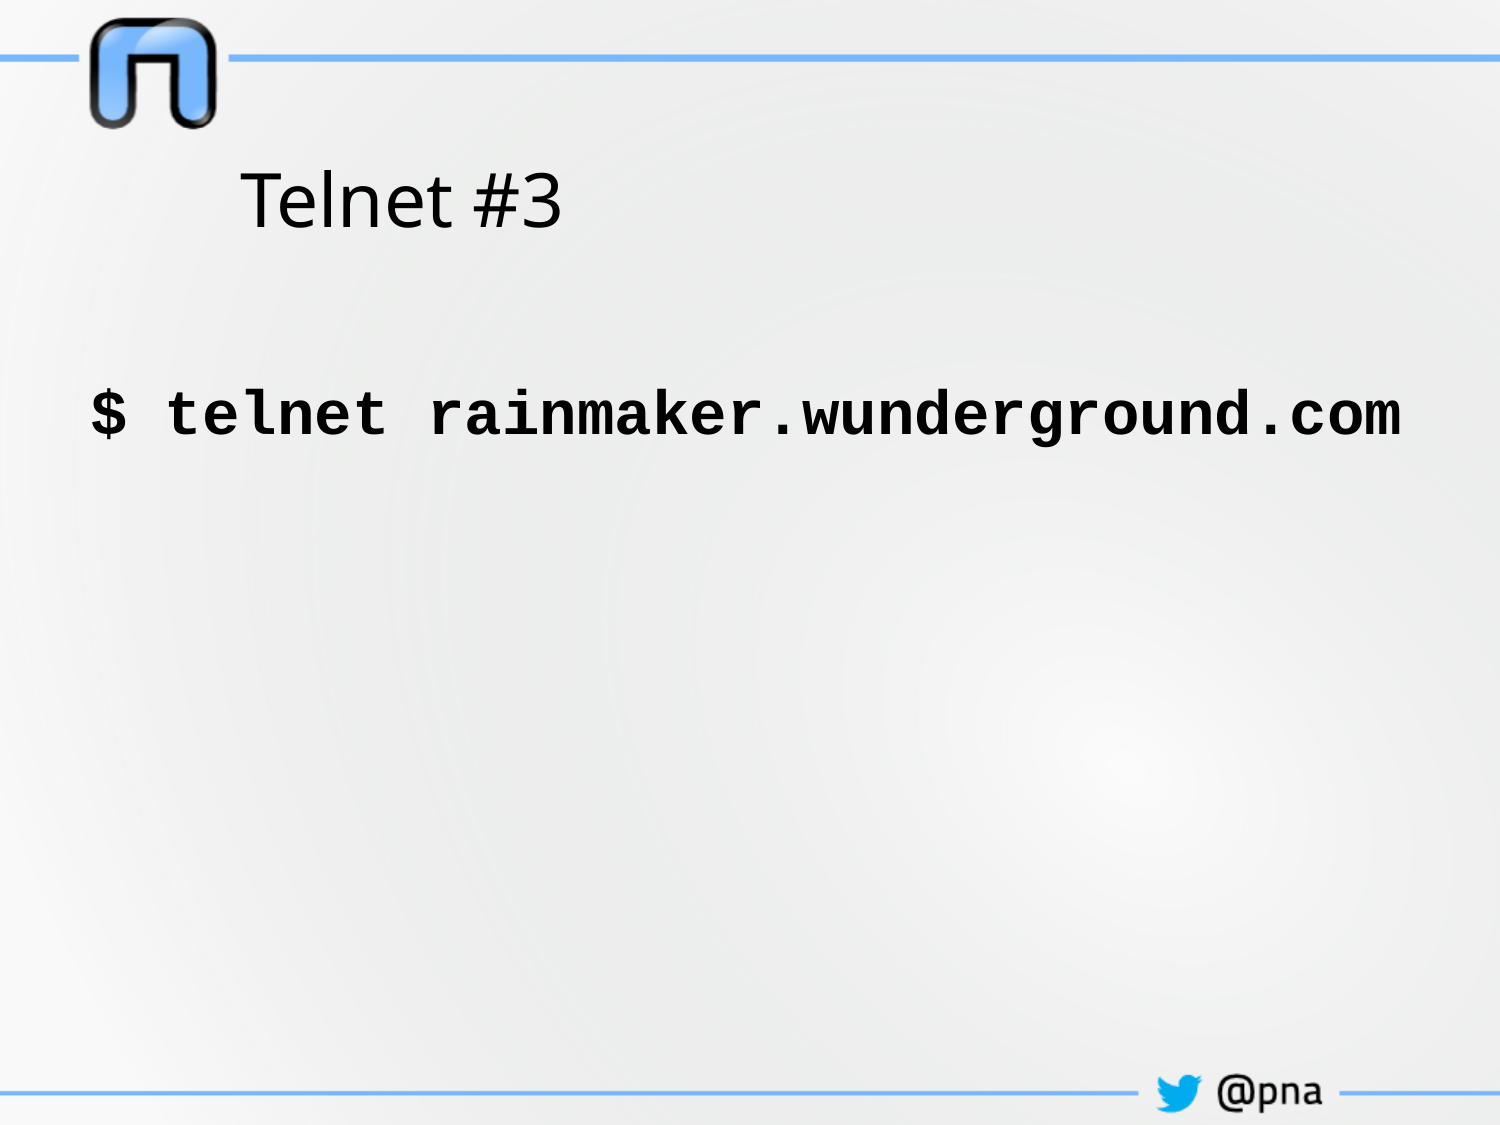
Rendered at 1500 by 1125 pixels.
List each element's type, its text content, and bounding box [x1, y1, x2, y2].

picture [0, 0, 1500, 1125]
title Telnet #3 [225, 70, 1469, 258]
list $ telnet rainmaker.wunderground.com [75, 269, 1425, 1063]
